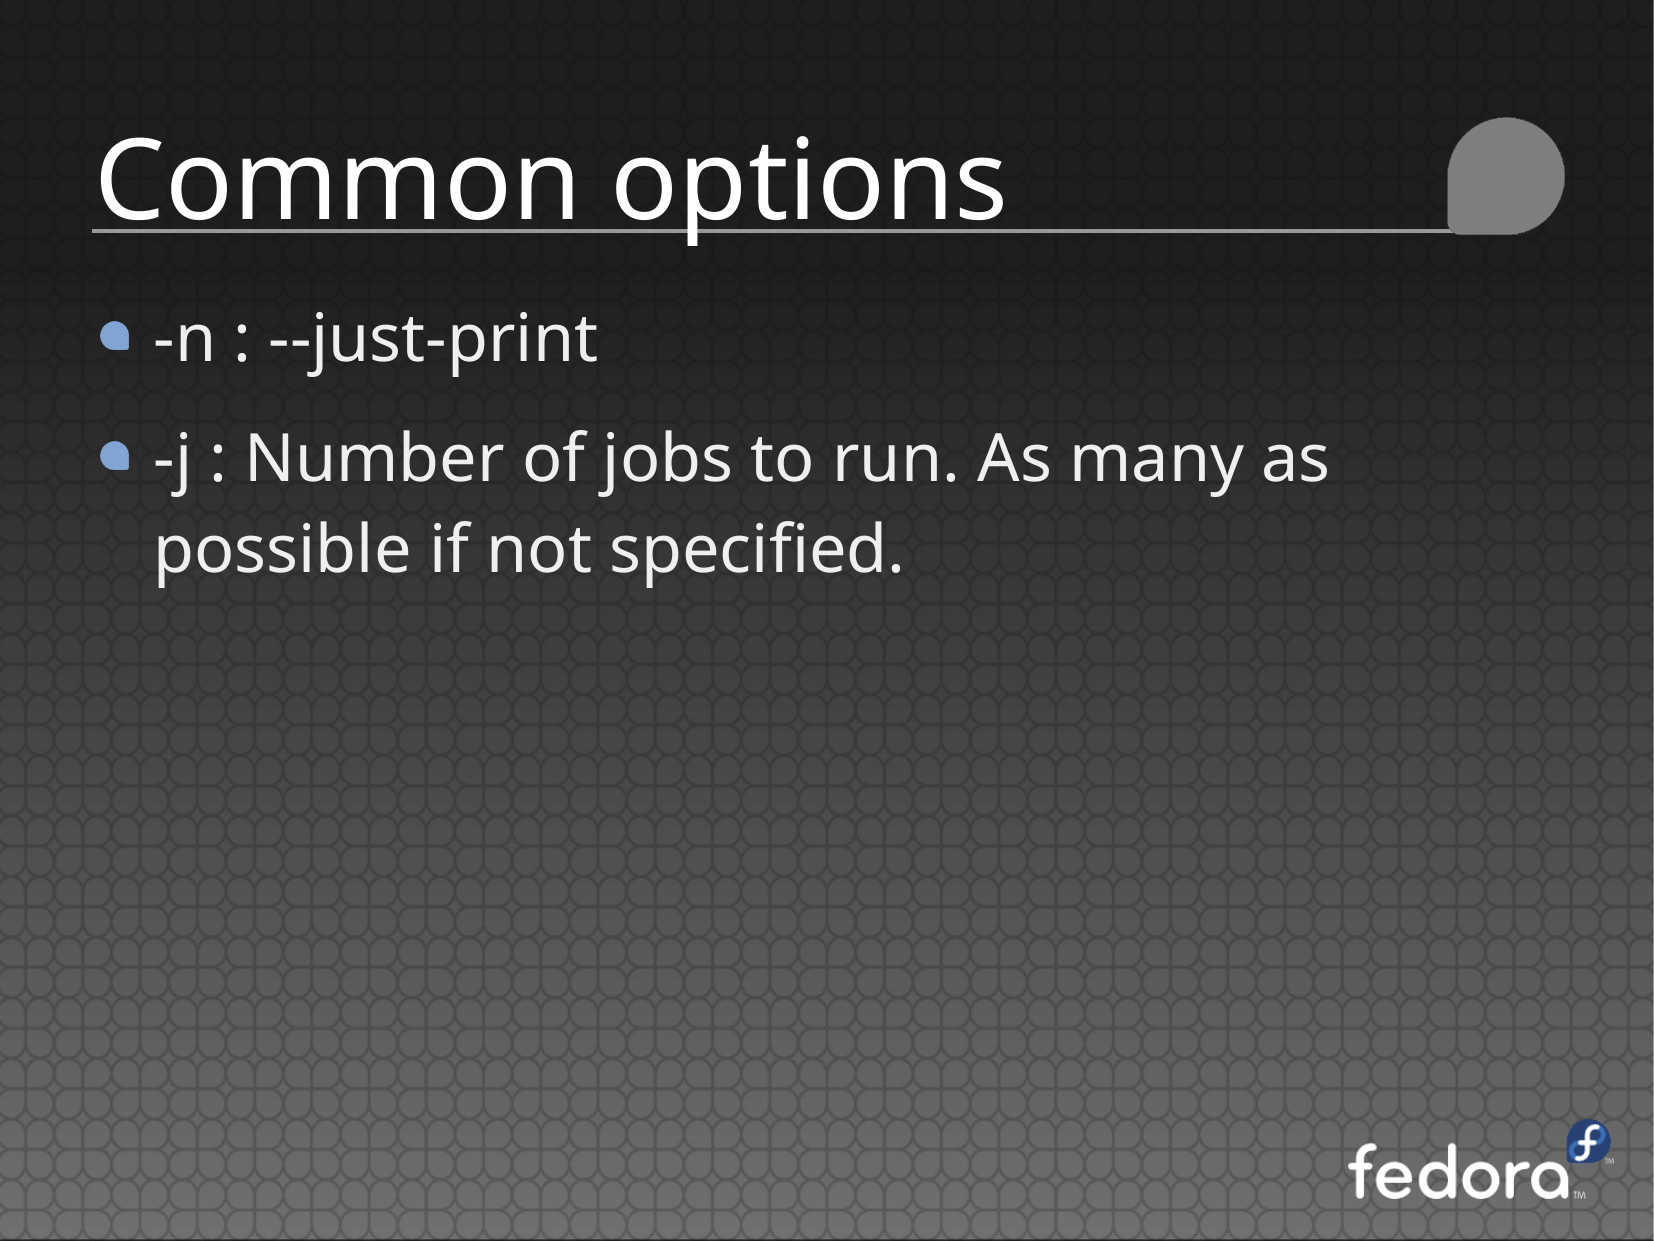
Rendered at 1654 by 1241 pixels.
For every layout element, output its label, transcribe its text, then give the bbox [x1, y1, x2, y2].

picture [0, 0, 1654, 1241]
title Common options [94, 100, 1426, 251]
list -n : --just-print -j : Number of jobs to run. As many as possible if not specified. [82, 290, 1571, 1094]
